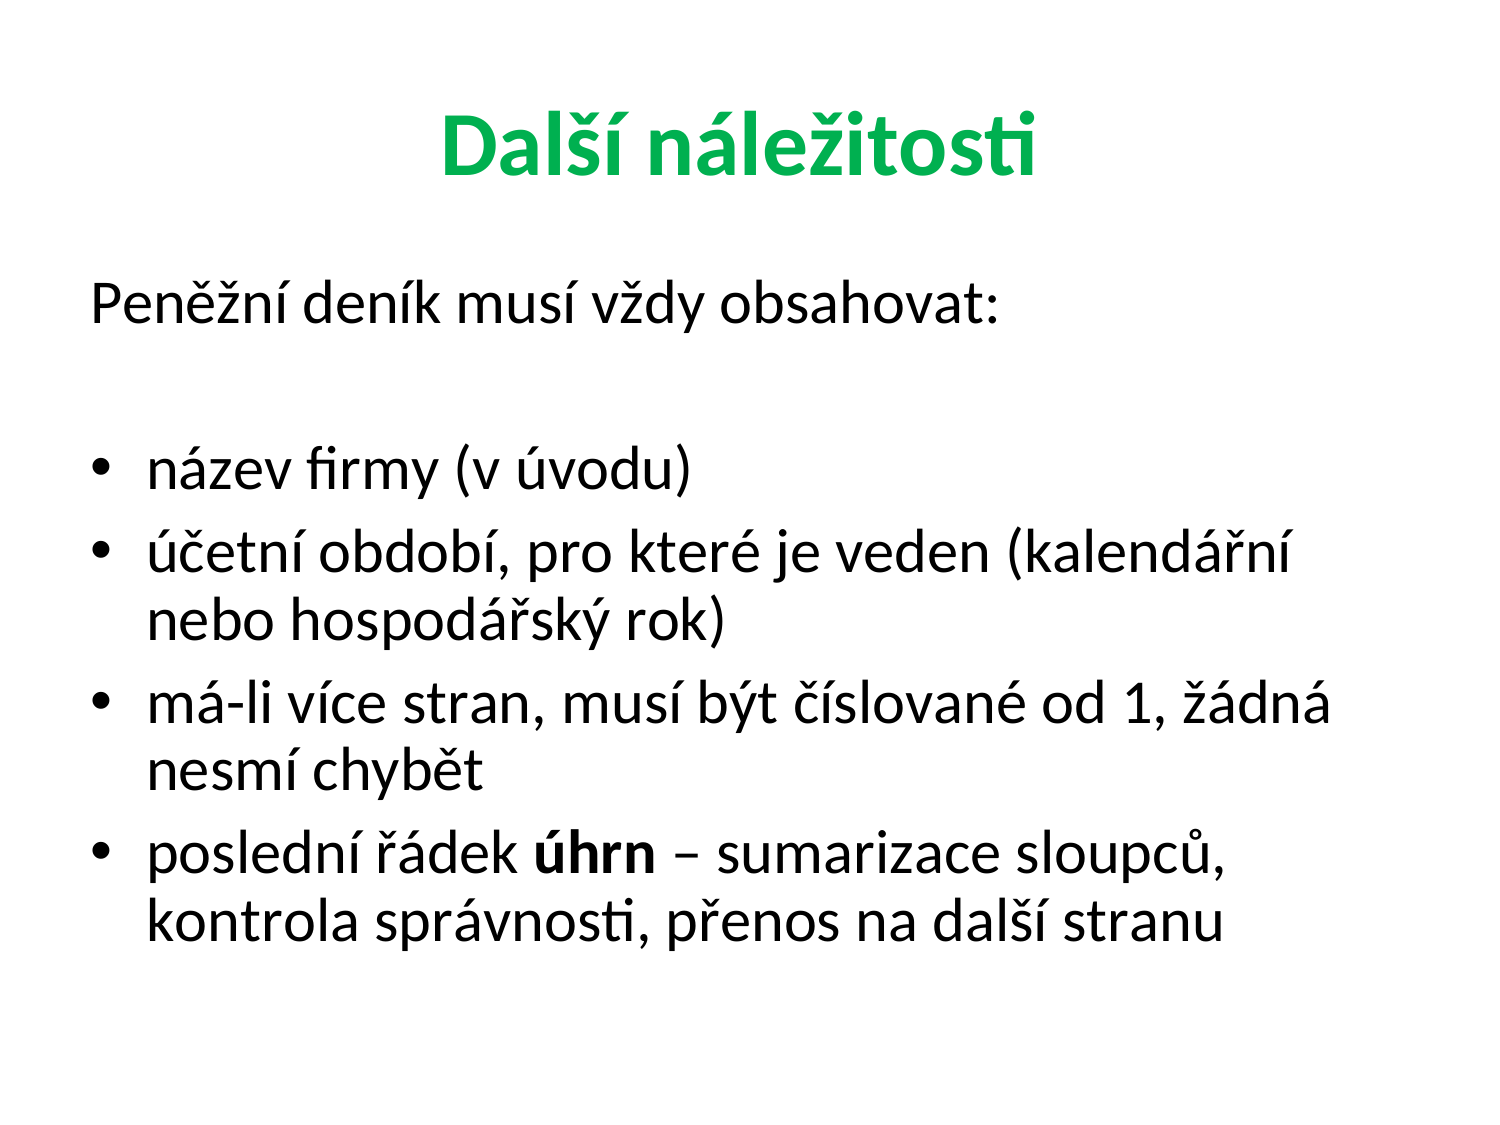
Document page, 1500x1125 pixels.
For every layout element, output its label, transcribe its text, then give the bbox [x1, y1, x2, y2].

list Peněžní deník musí vždy obsahovat: název firmy (v úvodu) účetní období, pro které je veden (kalendářní nebo hospodářský rok) má-li více stran, musí být číslované od 1, žádná nesmí chybět poslední řádek úhrn – sumarizace sloupců, kontrola správnosti, přenos na další stranu [75, 262, 1426, 1048]
title Další náležitosti [75, 45, 1426, 233]
